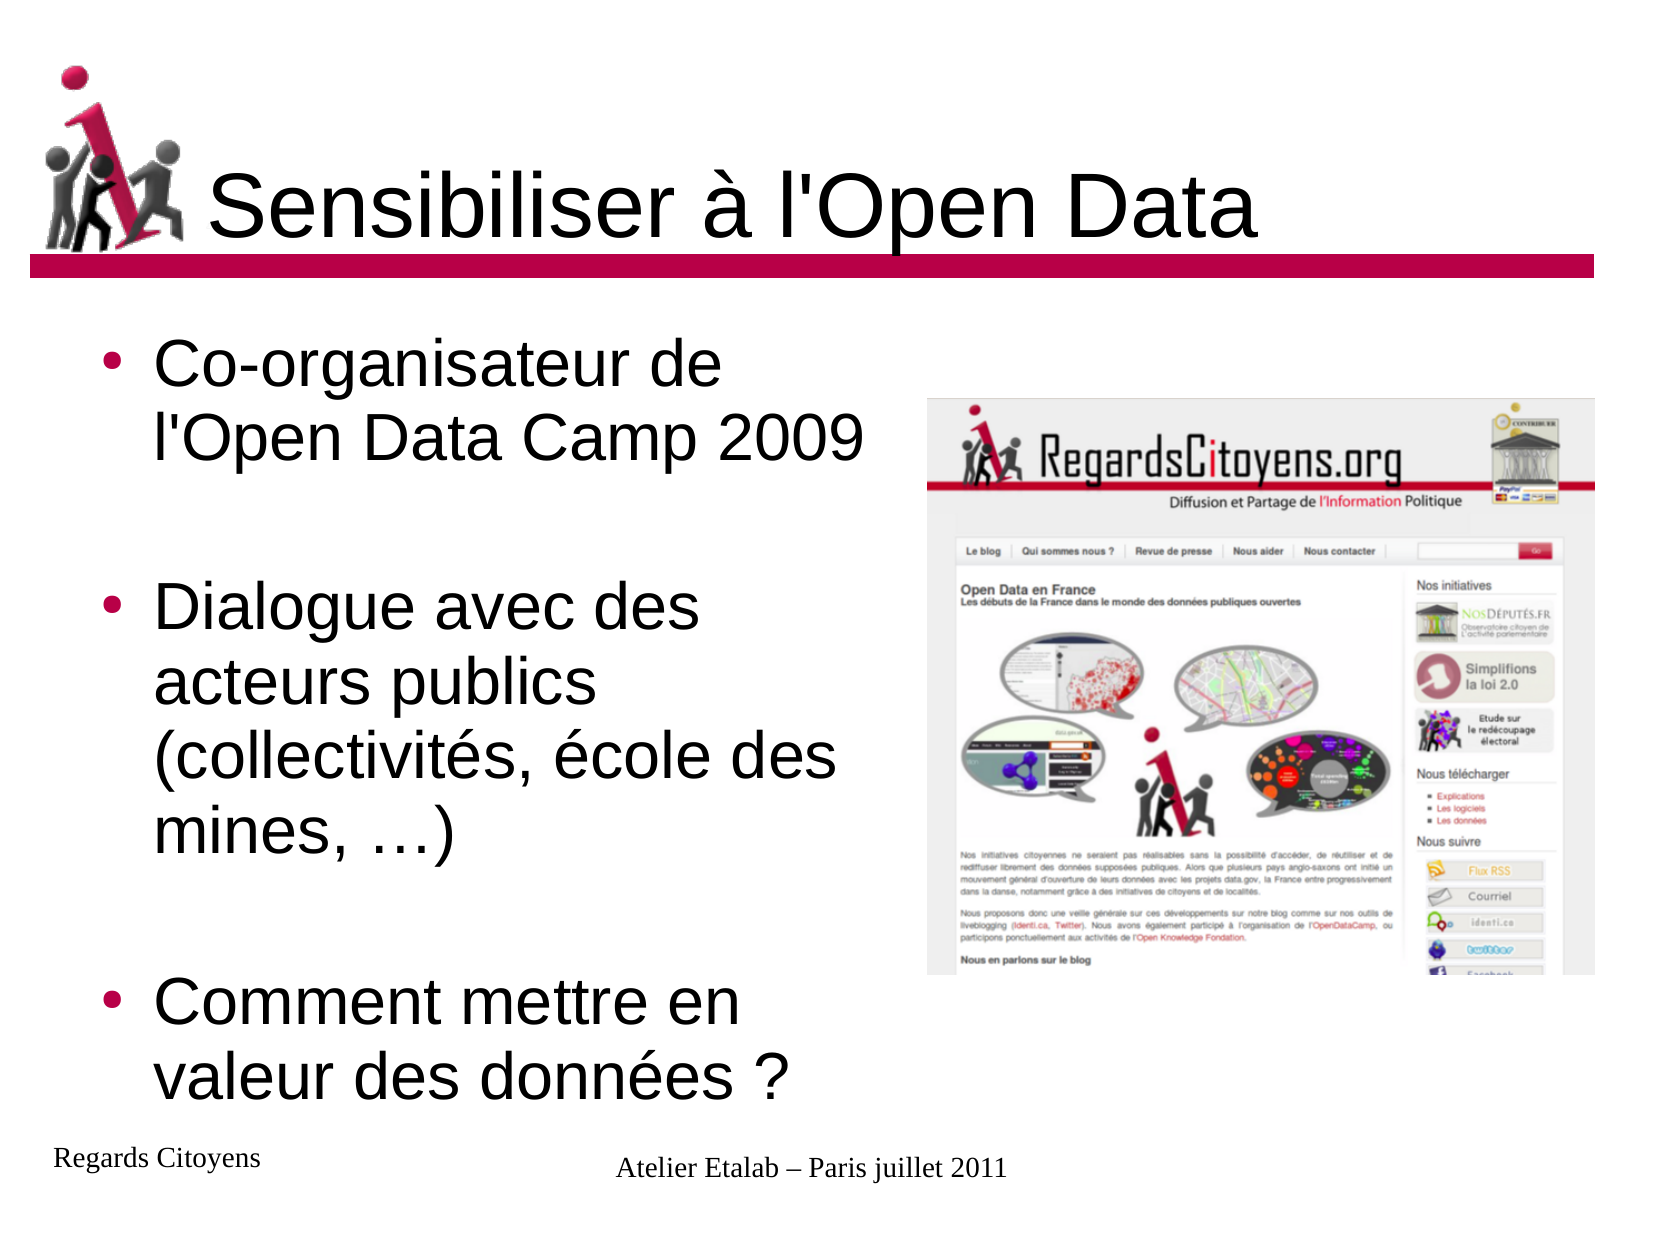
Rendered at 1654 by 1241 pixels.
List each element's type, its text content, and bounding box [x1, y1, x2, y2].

list Co-organisateur de l'Open Data Camp 2009 Dialogue avec des acteurs publics (collectivités, école des mines, …) Comment mettre en valeur des données ? [82, 325, 886, 1145]
picture [29, 60, 210, 254]
picture [927, 398, 1595, 975]
title Sensibiliser à l'Open Data [206, 102, 1595, 310]
